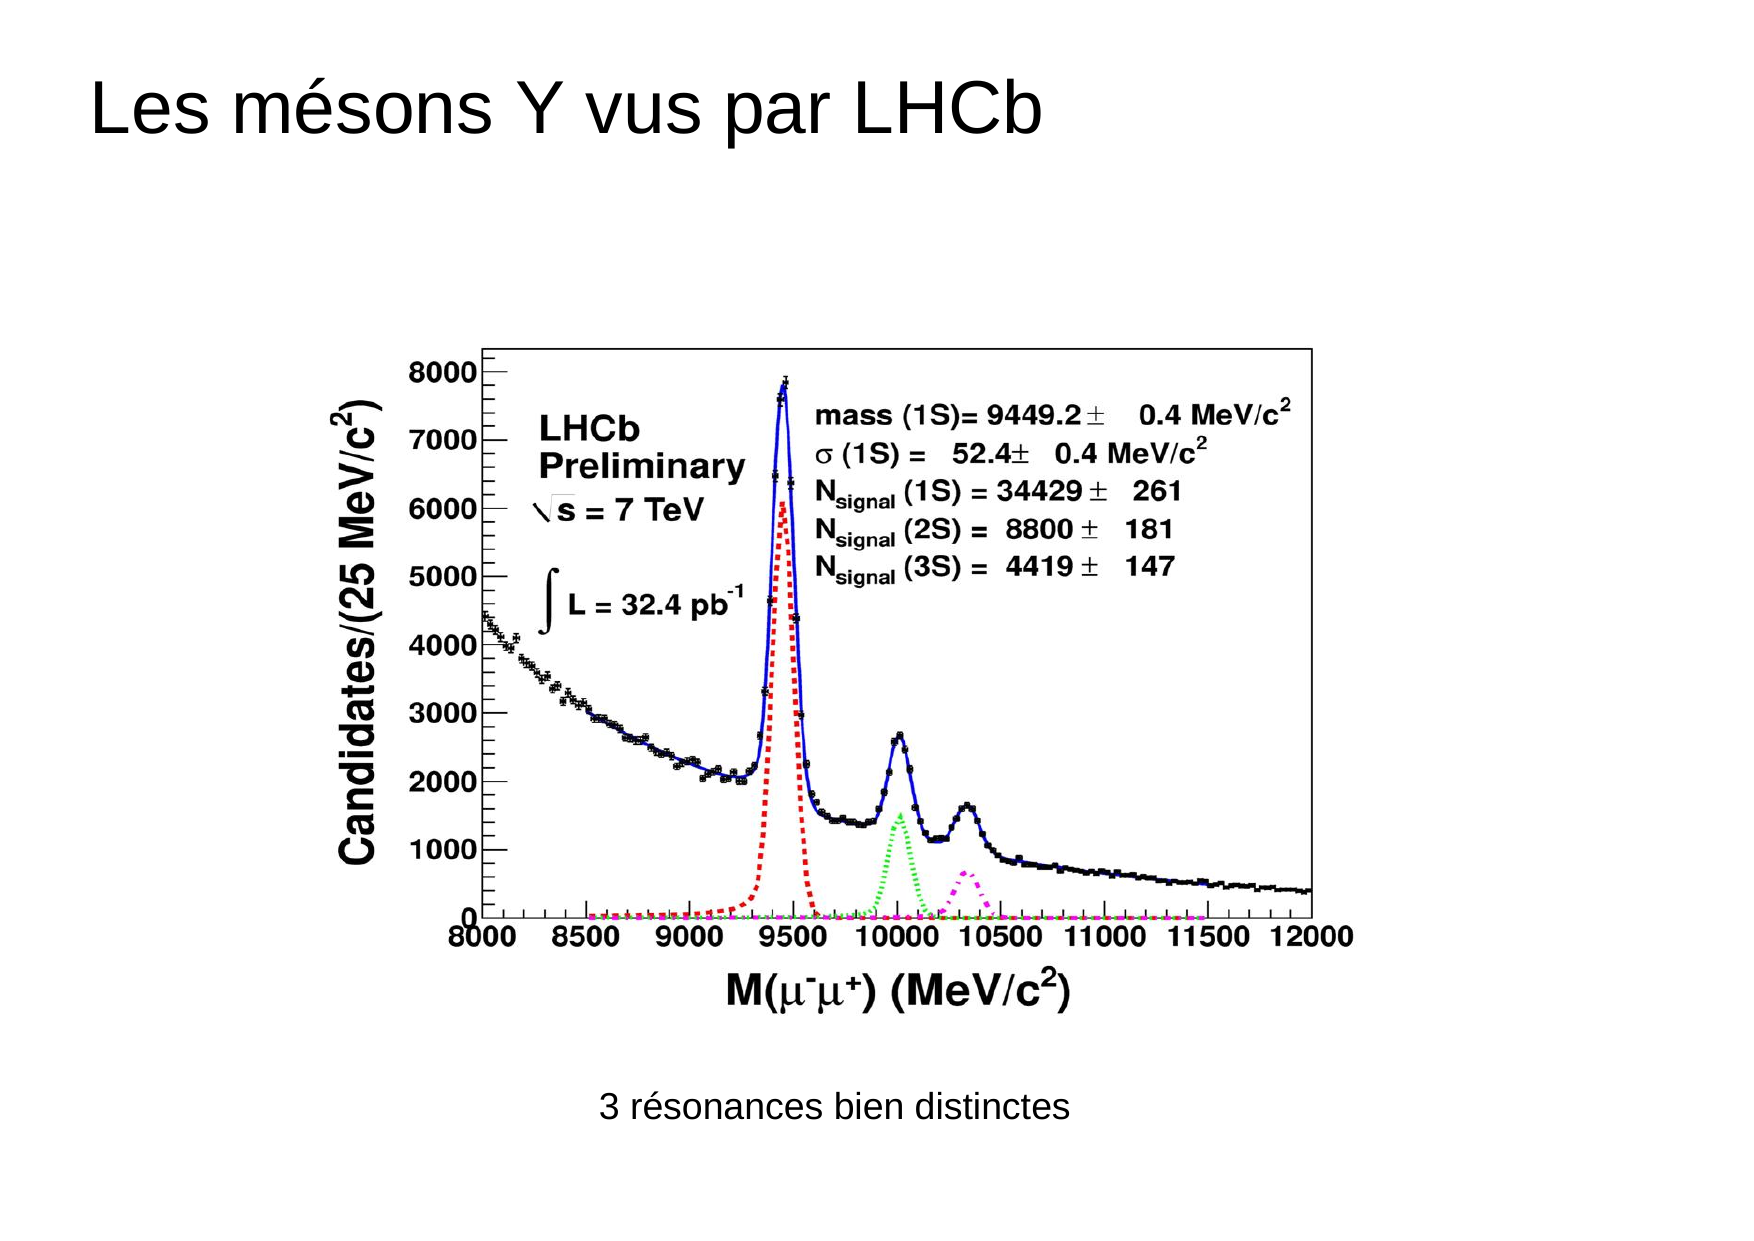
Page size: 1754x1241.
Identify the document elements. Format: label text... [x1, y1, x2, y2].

title Les mésons Υ vus par LHCb [75, 50, 1686, 157]
picture [316, 324, 1362, 1031]
text_box 3 résonances bien distinctes [584, 1074, 1154, 1135]
